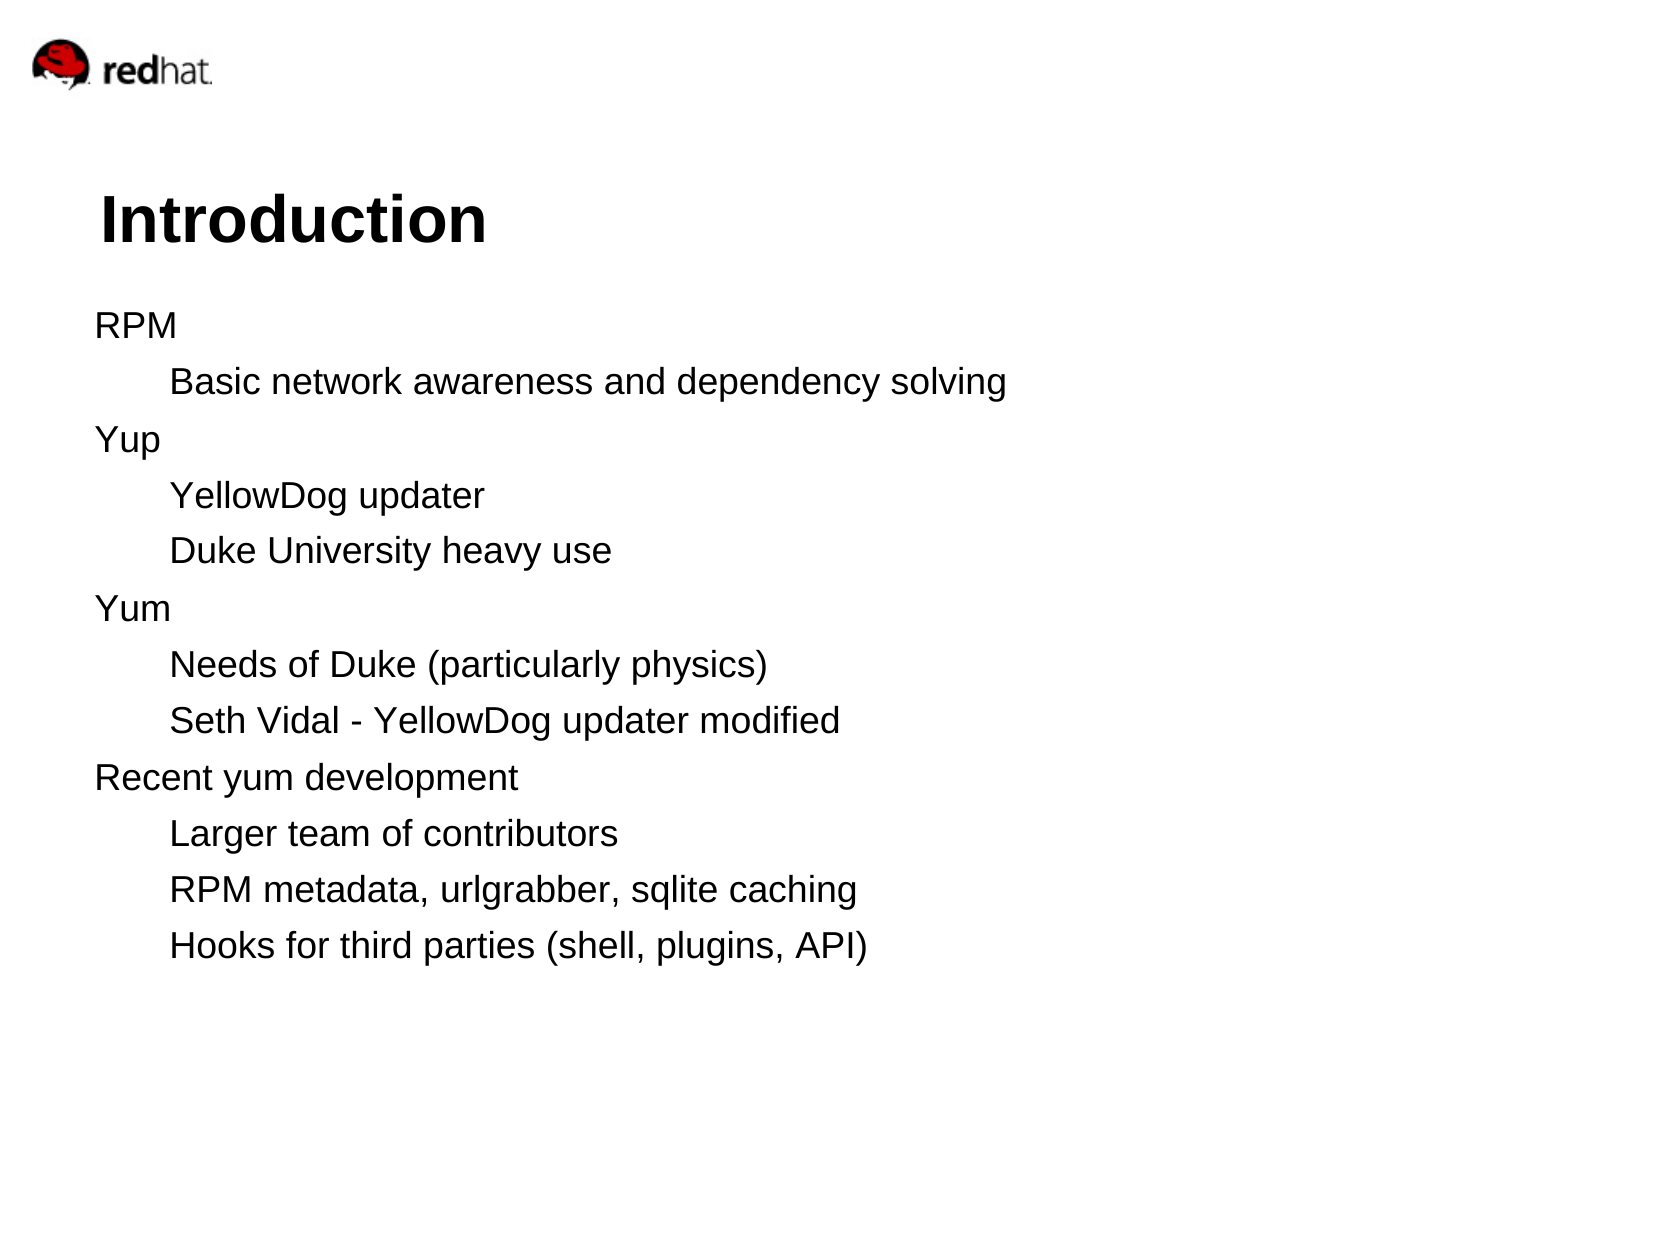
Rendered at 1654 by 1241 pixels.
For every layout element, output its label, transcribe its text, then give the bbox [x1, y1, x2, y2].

picture [31, 37, 212, 98]
list RPM Basic network awareness and dependency solving Yup YellowDog updater Duke University heavy use Yum Needs of Duke (particularly physics) Seth Vidal - YellowDog updater modified Recent yum development Larger team of contributors RPM metadata, urlgrabber, sqlite caching Hooks for third parties (shell, plugins, API) [94, 304, 1500, 1174]
title Introduction [100, 164, 1506, 275]
